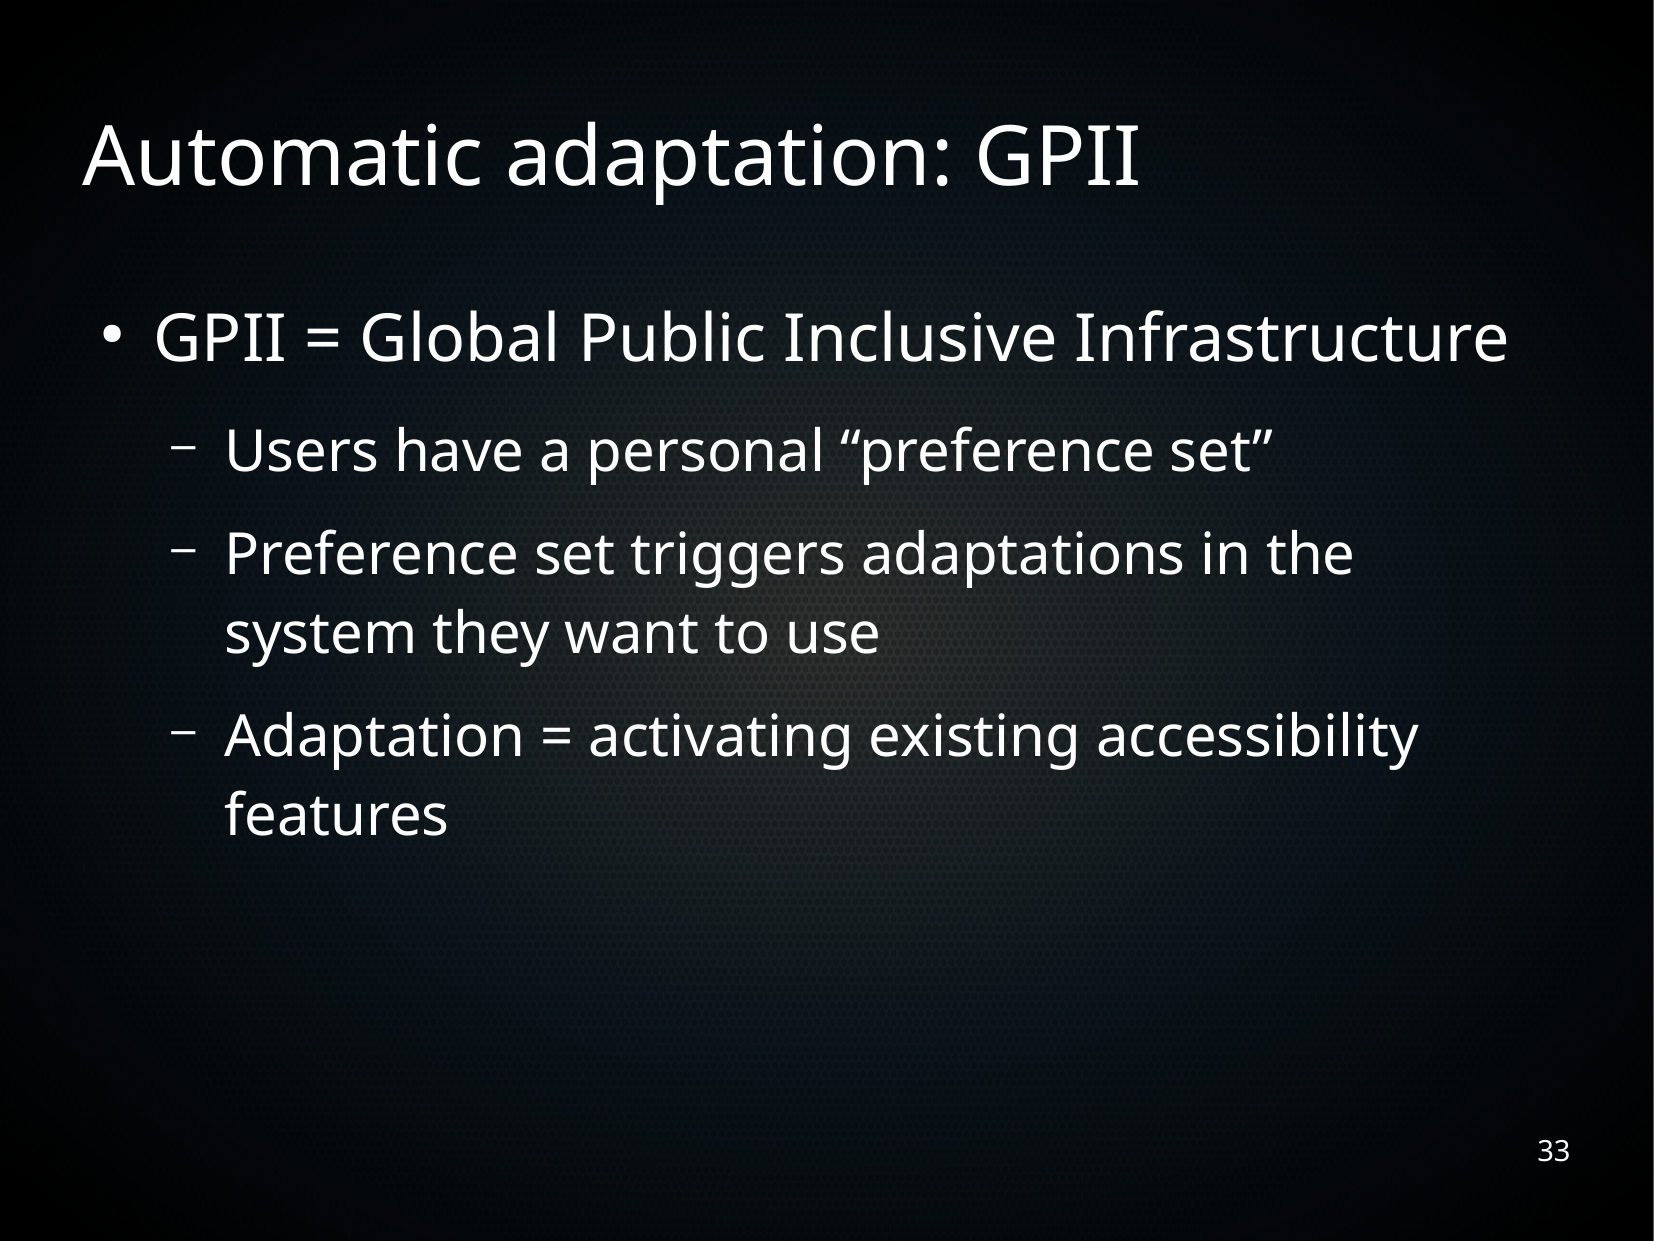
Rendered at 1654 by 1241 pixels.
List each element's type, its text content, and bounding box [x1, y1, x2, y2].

title Automatic adaptation: GPII [82, 49, 1571, 257]
picture [0, 0, 1654, 1241]
list GPII = Global Public Inclusive Infrastructure Users have a personal “preference set” Preference set triggers adaptations in the system they want to use Adaptation = activating existing accessibility features [82, 290, 1538, 1010]
